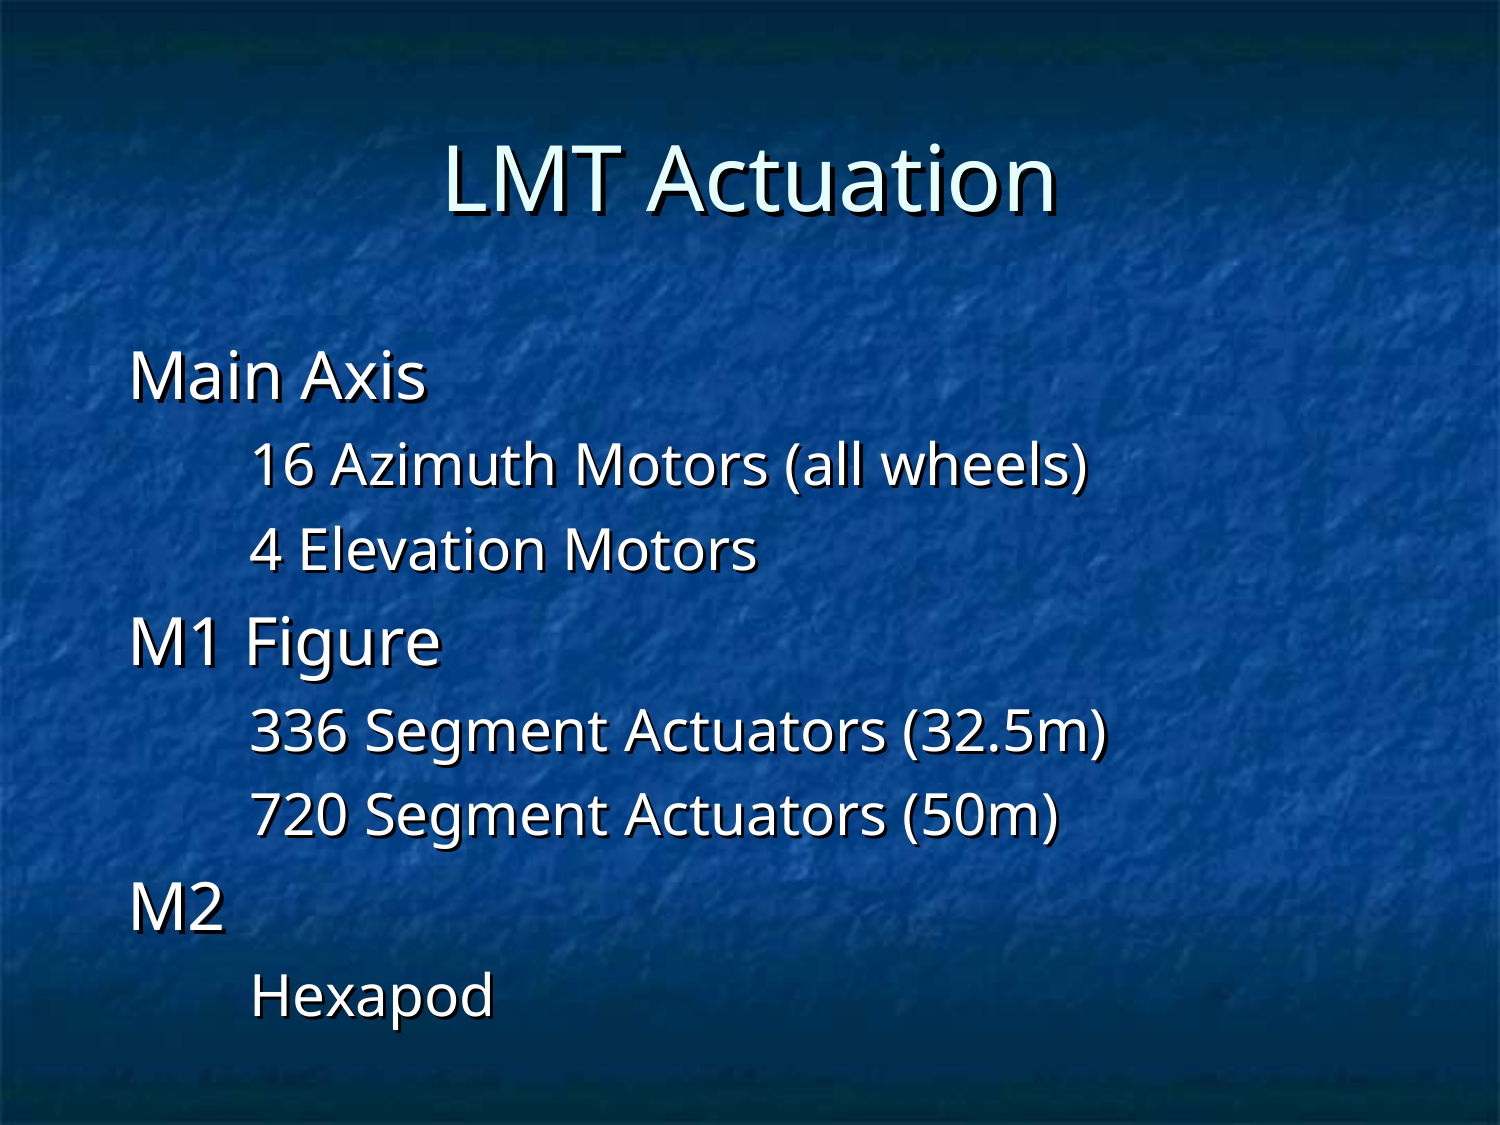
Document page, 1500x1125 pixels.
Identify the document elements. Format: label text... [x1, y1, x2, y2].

title LMT Actuation [75, 62, 1425, 288]
list Main Axis 16 Azimuth Motors (all wheels) 4 Elevation Motors M1 Figure 336 Segment Actuators (32.5m) 720 Segment Actuators (50m) M2 Hexapod [75, 324, 1425, 1037]
picture [0, 0, 1500, 1125]
